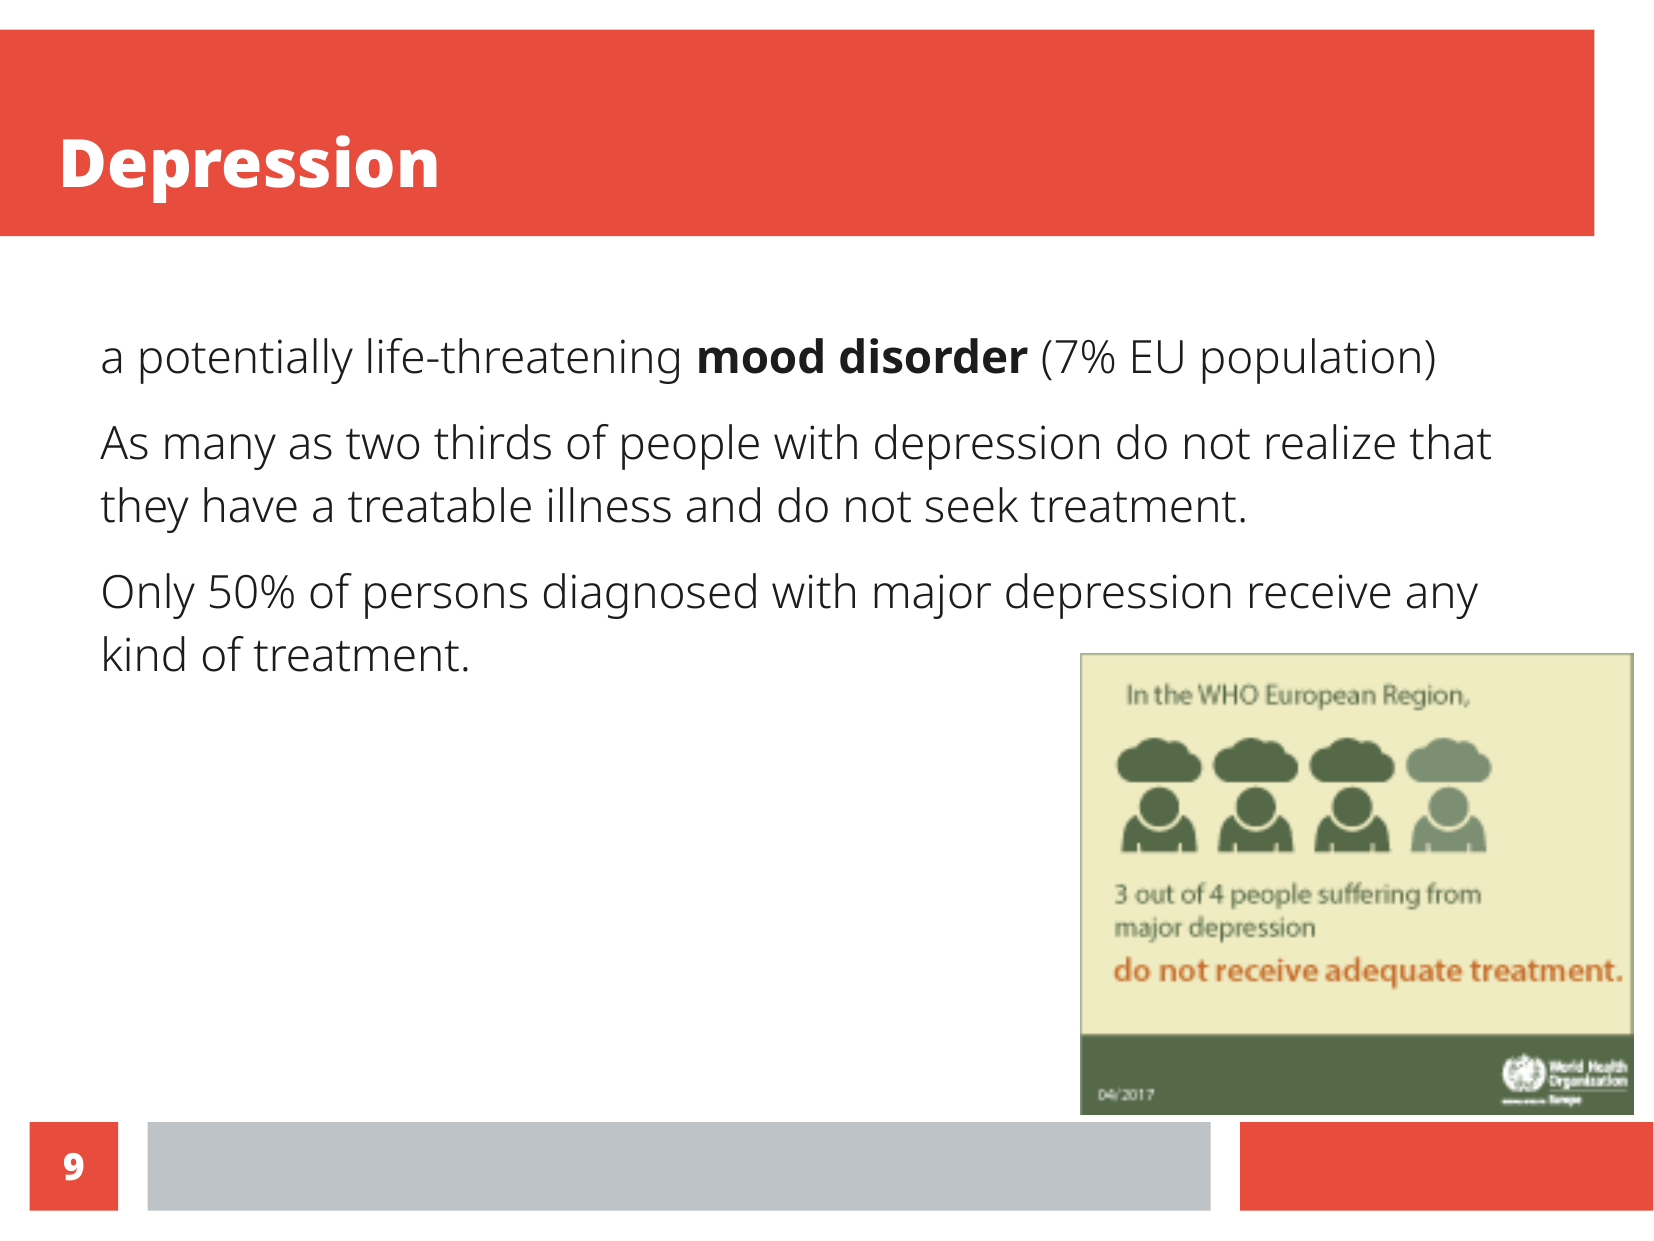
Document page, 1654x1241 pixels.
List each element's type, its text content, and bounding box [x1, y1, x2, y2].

picture [1080, 653, 1634, 1116]
list a potentially life-threatening mood disorder (7% EU population) As many as two thirds of people with depression do not realize that they have a treatable illness and do not seek treatment. Only 50% of persons diagnosed with major depression receive any kind of treatment. [53, 324, 1560, 1093]
title Depression [59, 59, 1595, 207]
